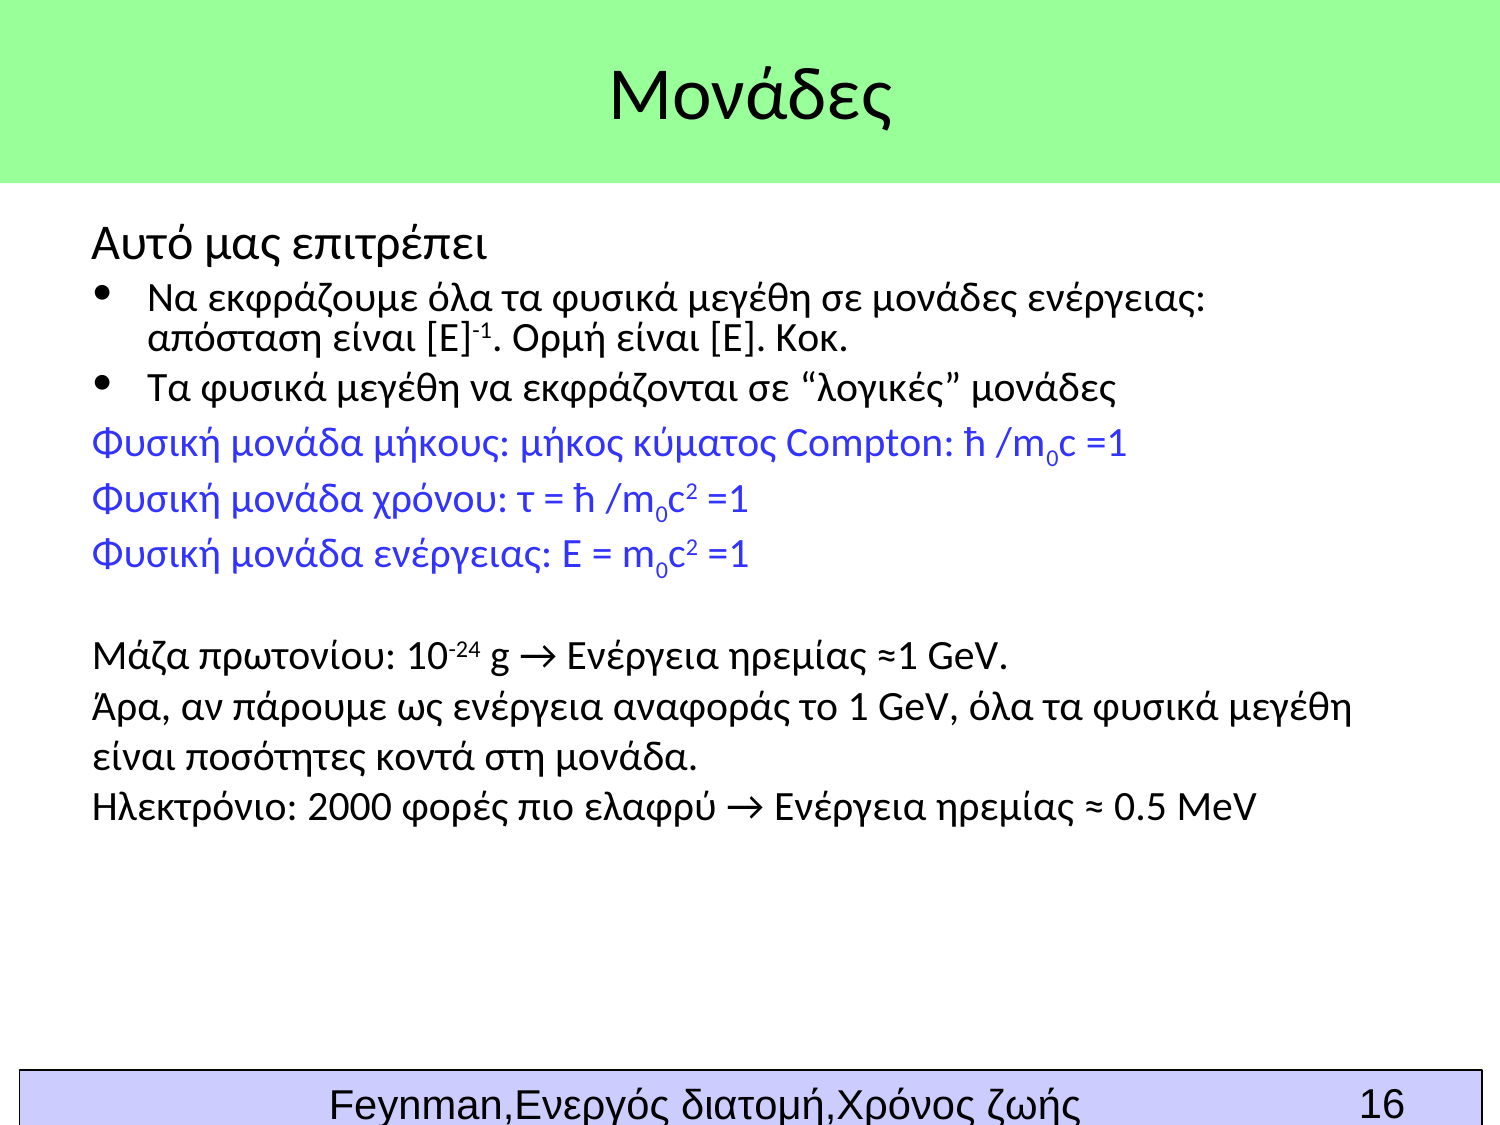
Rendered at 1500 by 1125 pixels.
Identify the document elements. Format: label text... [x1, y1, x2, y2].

text_box Μονάδες [0, 0, 1500, 184]
text_box Αυτό μας επιτρέπει Να εκφράζουμε όλα τα φυσικά μεγέθη σε μονάδες ενέργειας: απόσταση είναι [Ε]-1. Ορμή είναι [Ε]. Κοκ. Τα φυσικά μεγέθη να εκφράζονται σε “λογικές” μονάδες Φυσική μονάδα μήκους: μήκος κύματος Compton: ħ /m0c =1 Φυσική μονάδα χρόνου: τ = ħ /m0c2 =1 Φυσική μονάδα ενέργειας: Ε = m0c2 =1 Μάζα πρωτονίου: 10-24 g → Ενέργεια ηρεμίας ≈1 GeV. Άρα, αν πάρουμε ως ενέργεια αναφοράς το 1 GeV, όλα τα φυσικά μεγέθη είναι ποσότητες κοντά στη μονάδα. Ηλεκτρόνιο: 2000 φορές πιο ελαφρύ → Ενέργεια ηρεμίας ≈ 0.5 MeV [76, 213, 1427, 956]
